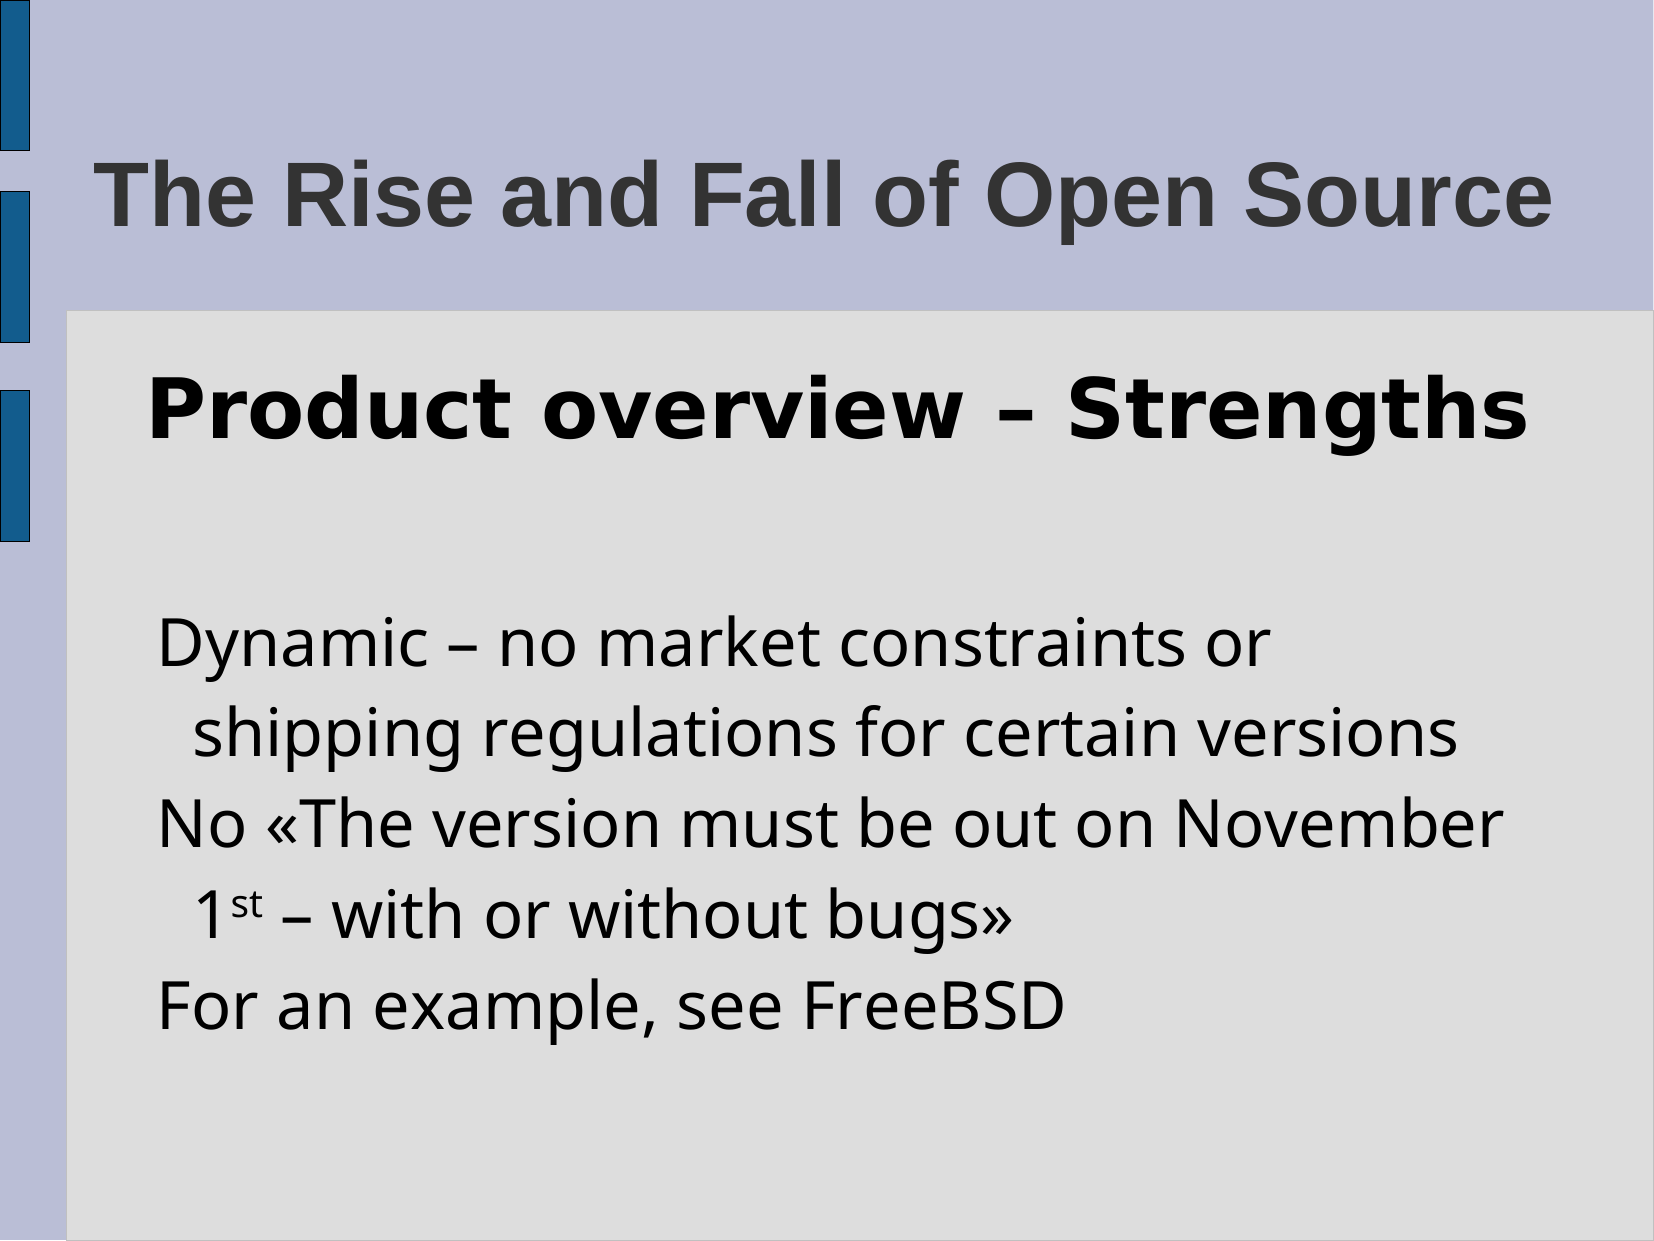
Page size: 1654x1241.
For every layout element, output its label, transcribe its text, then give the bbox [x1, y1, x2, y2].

text_box Product overview – Strengths [101, 354, 1576, 488]
title The Rise and Fall of Open Source [37, 98, 1613, 291]
subtitle Dynamic – no market constraints or shipping regulations for certain versions No «The version must be out on November 1st – with or without bugs» For an example, see FreeBSD [121, 525, 1534, 1119]
